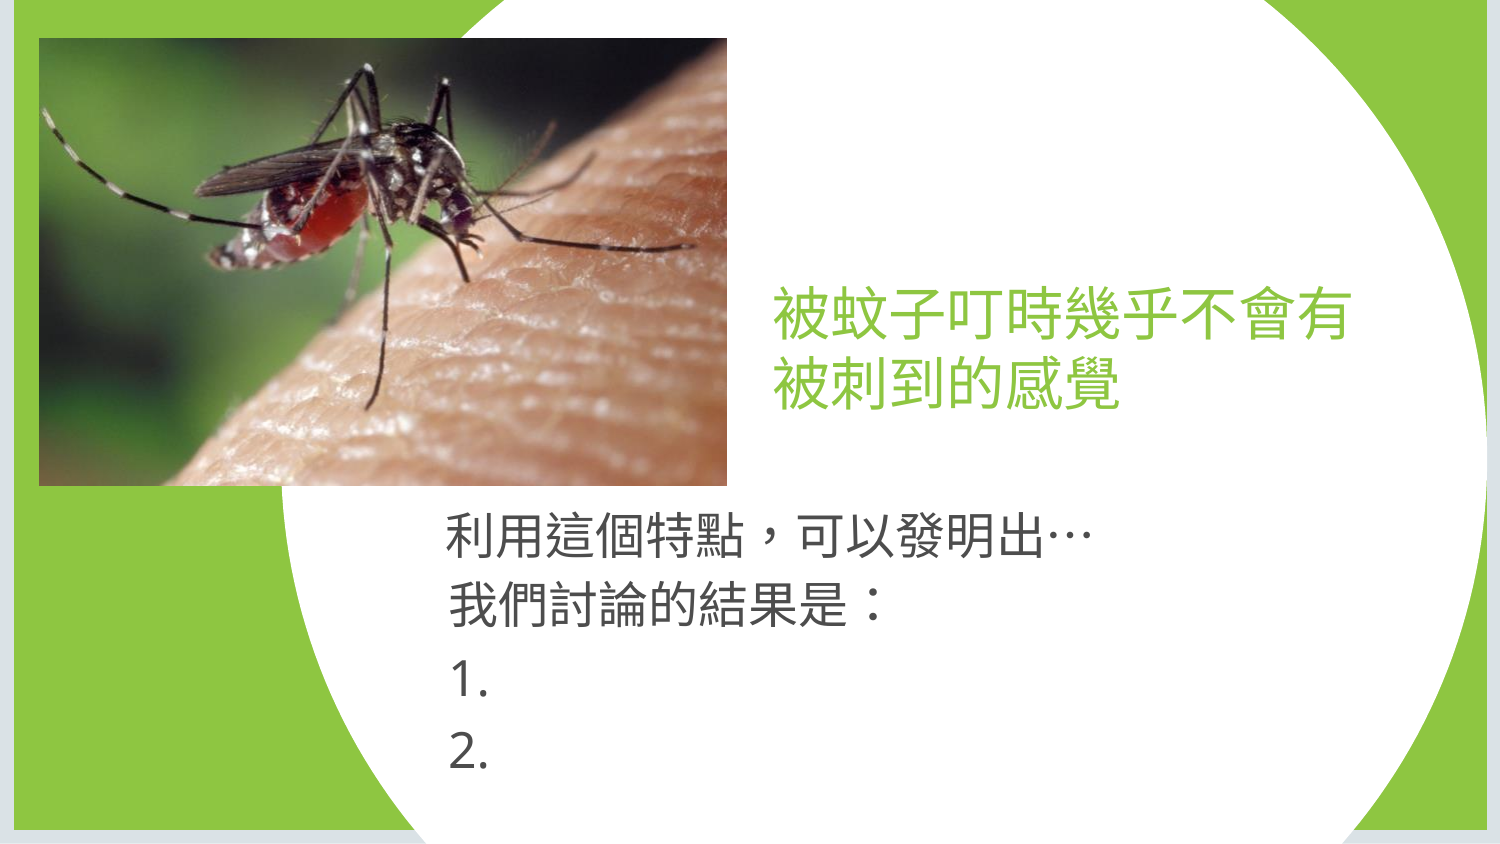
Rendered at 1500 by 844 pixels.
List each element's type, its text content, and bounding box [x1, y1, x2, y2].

picture [39, 38, 727, 486]
text_box 被蚊子叮時幾乎不會有 被刺到的感覺 [757, 261, 1448, 382]
text_box 我們討論的結果是： 1. 2. [433, 566, 913, 786]
text_box 利用這個特點，可以發明出… [431, 497, 1228, 572]
text_box [14, 0, 1488, 844]
